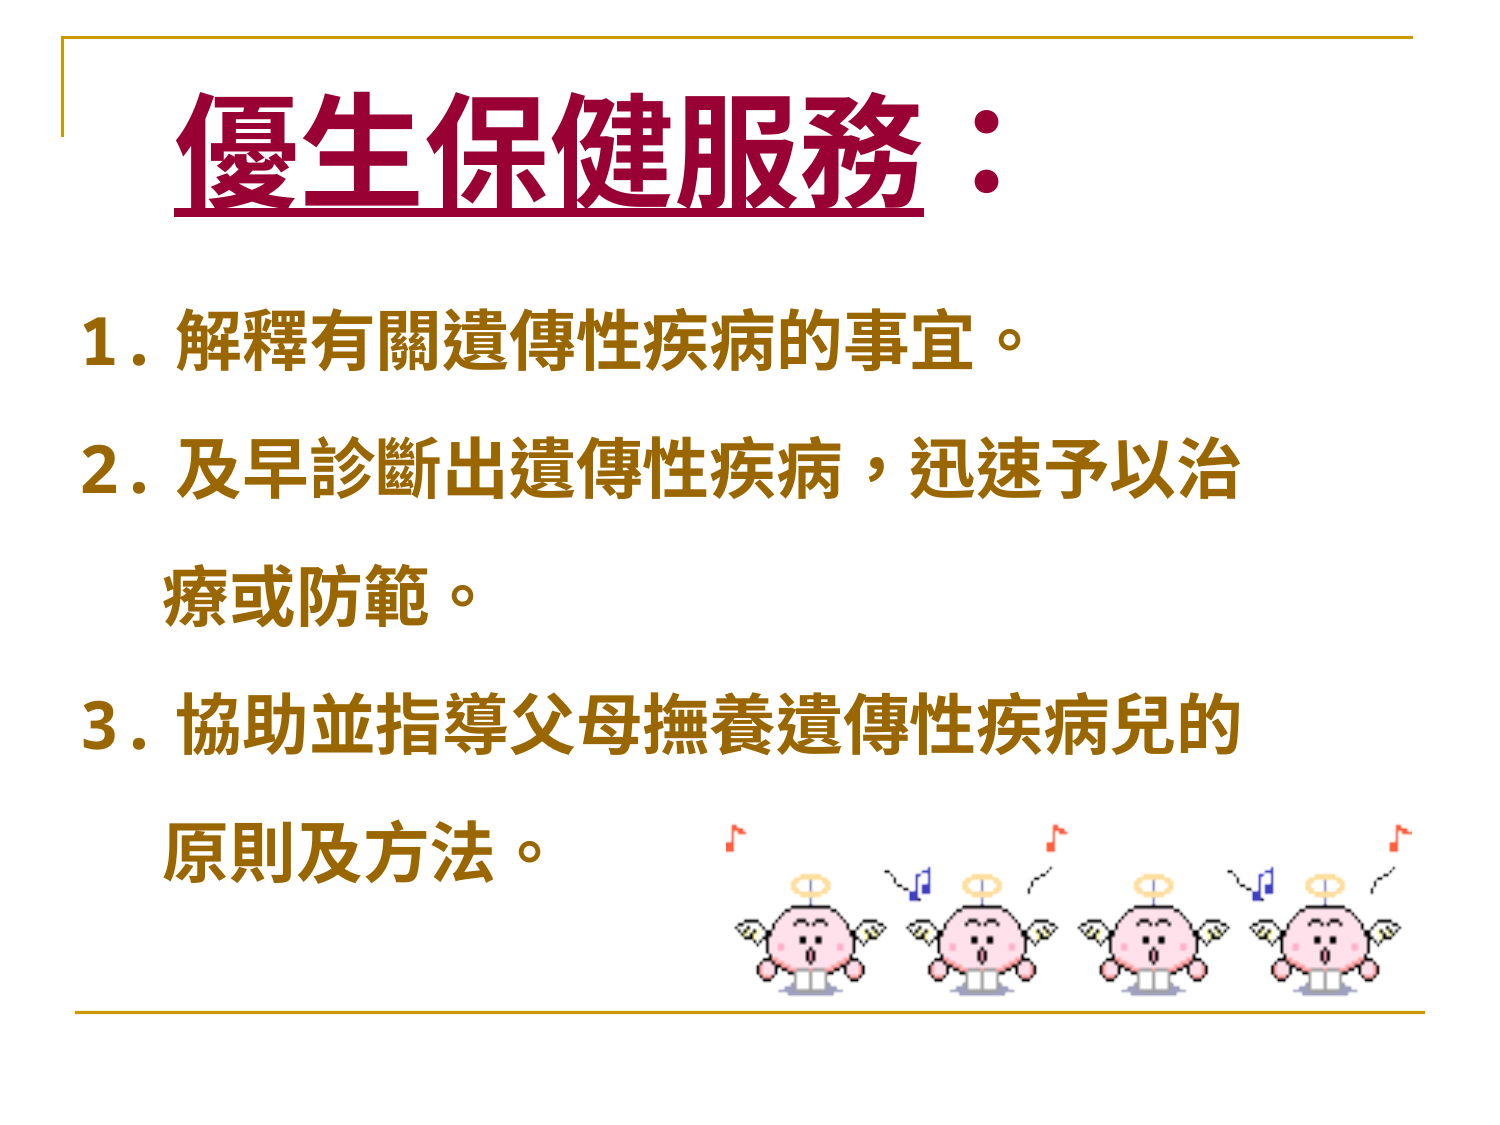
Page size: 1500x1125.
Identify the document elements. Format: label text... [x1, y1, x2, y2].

picture [726, 898, 1412, 1015]
text_box 1.解釋有關遺傳性疾病的事宜。 2.及早診斷出遺傳性疾病，迅速予以治 療或防範。 3.協助並指導父母撫養遺傳性疾病兒的 原則及方法。 [64, 243, 1500, 898]
title 優生保健服務： [159, 66, 1081, 243]
